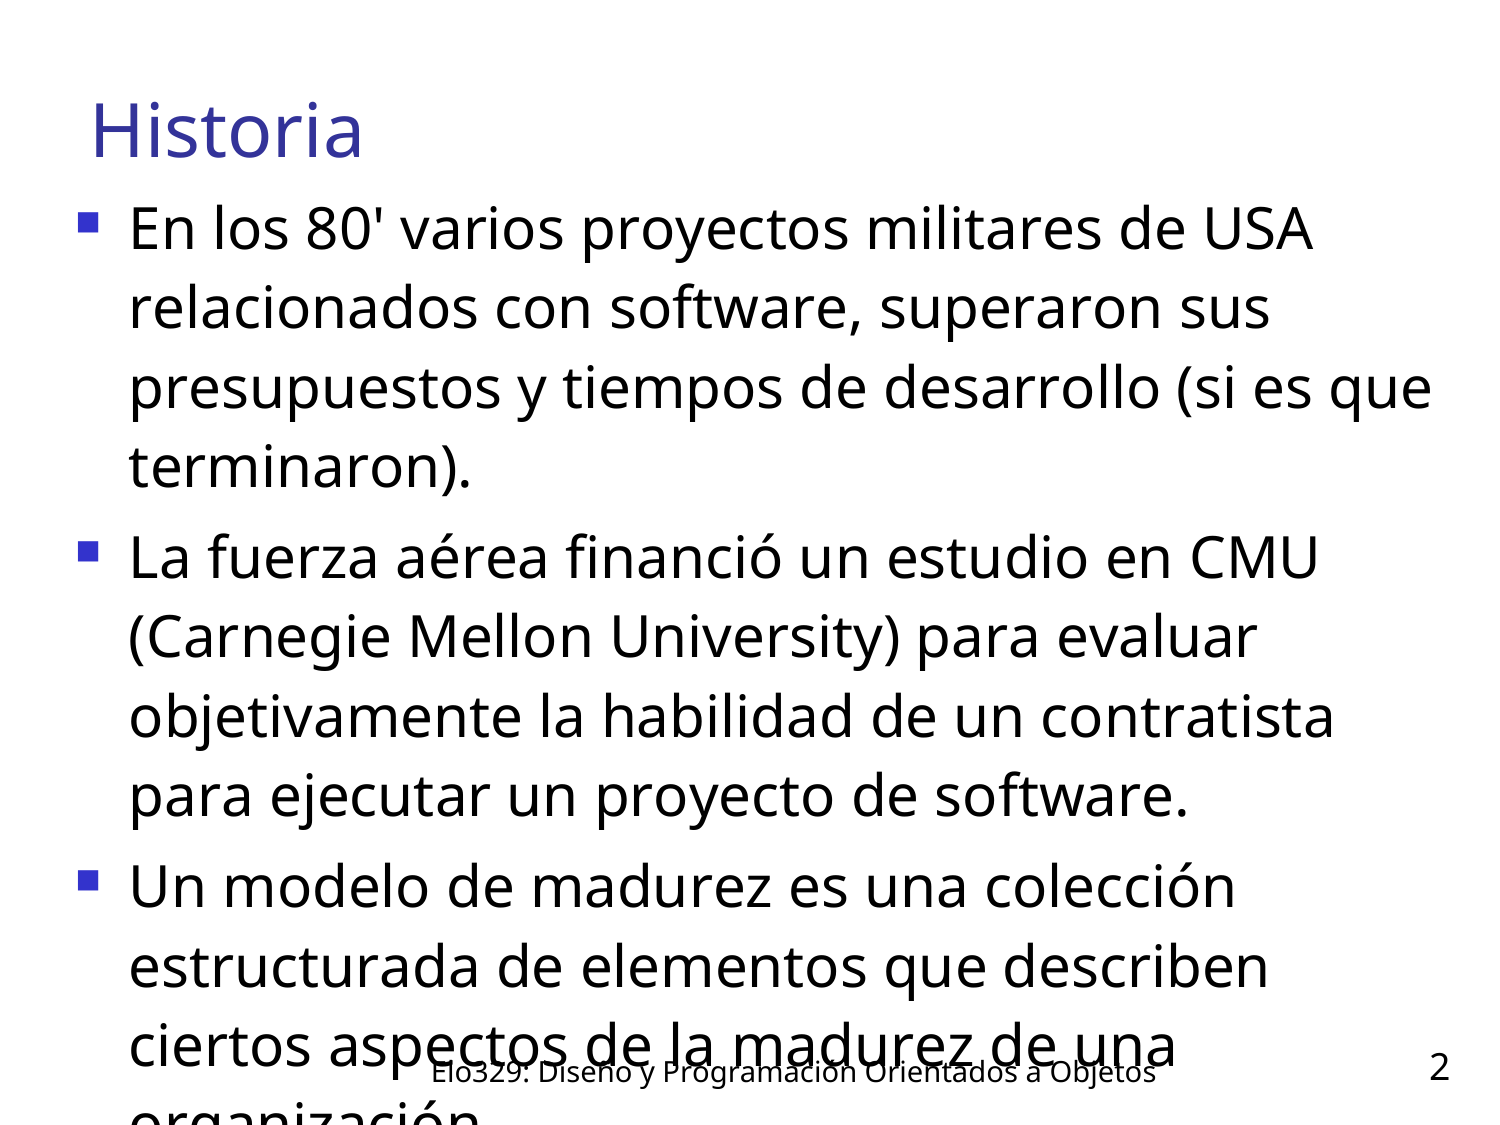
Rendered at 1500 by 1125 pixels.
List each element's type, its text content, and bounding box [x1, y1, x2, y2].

list En los 80' varios proyectos militares de USA relacionados con software, superaron sus presupuestos y tiempos de desarrollo (si es que terminaron). La fuerza aérea financió un estudio en CMU (Carnegie Mellon University) para evaluar objetivamente la habilidad de un contratista para ejecutar un proyecto de software. Un modelo de madurez es una colección estructurada de elementos que describen ciertos aspectos de la madurez de una organización. [75, 187, 1446, 1045]
title Historia [75, 10, 1449, 188]
